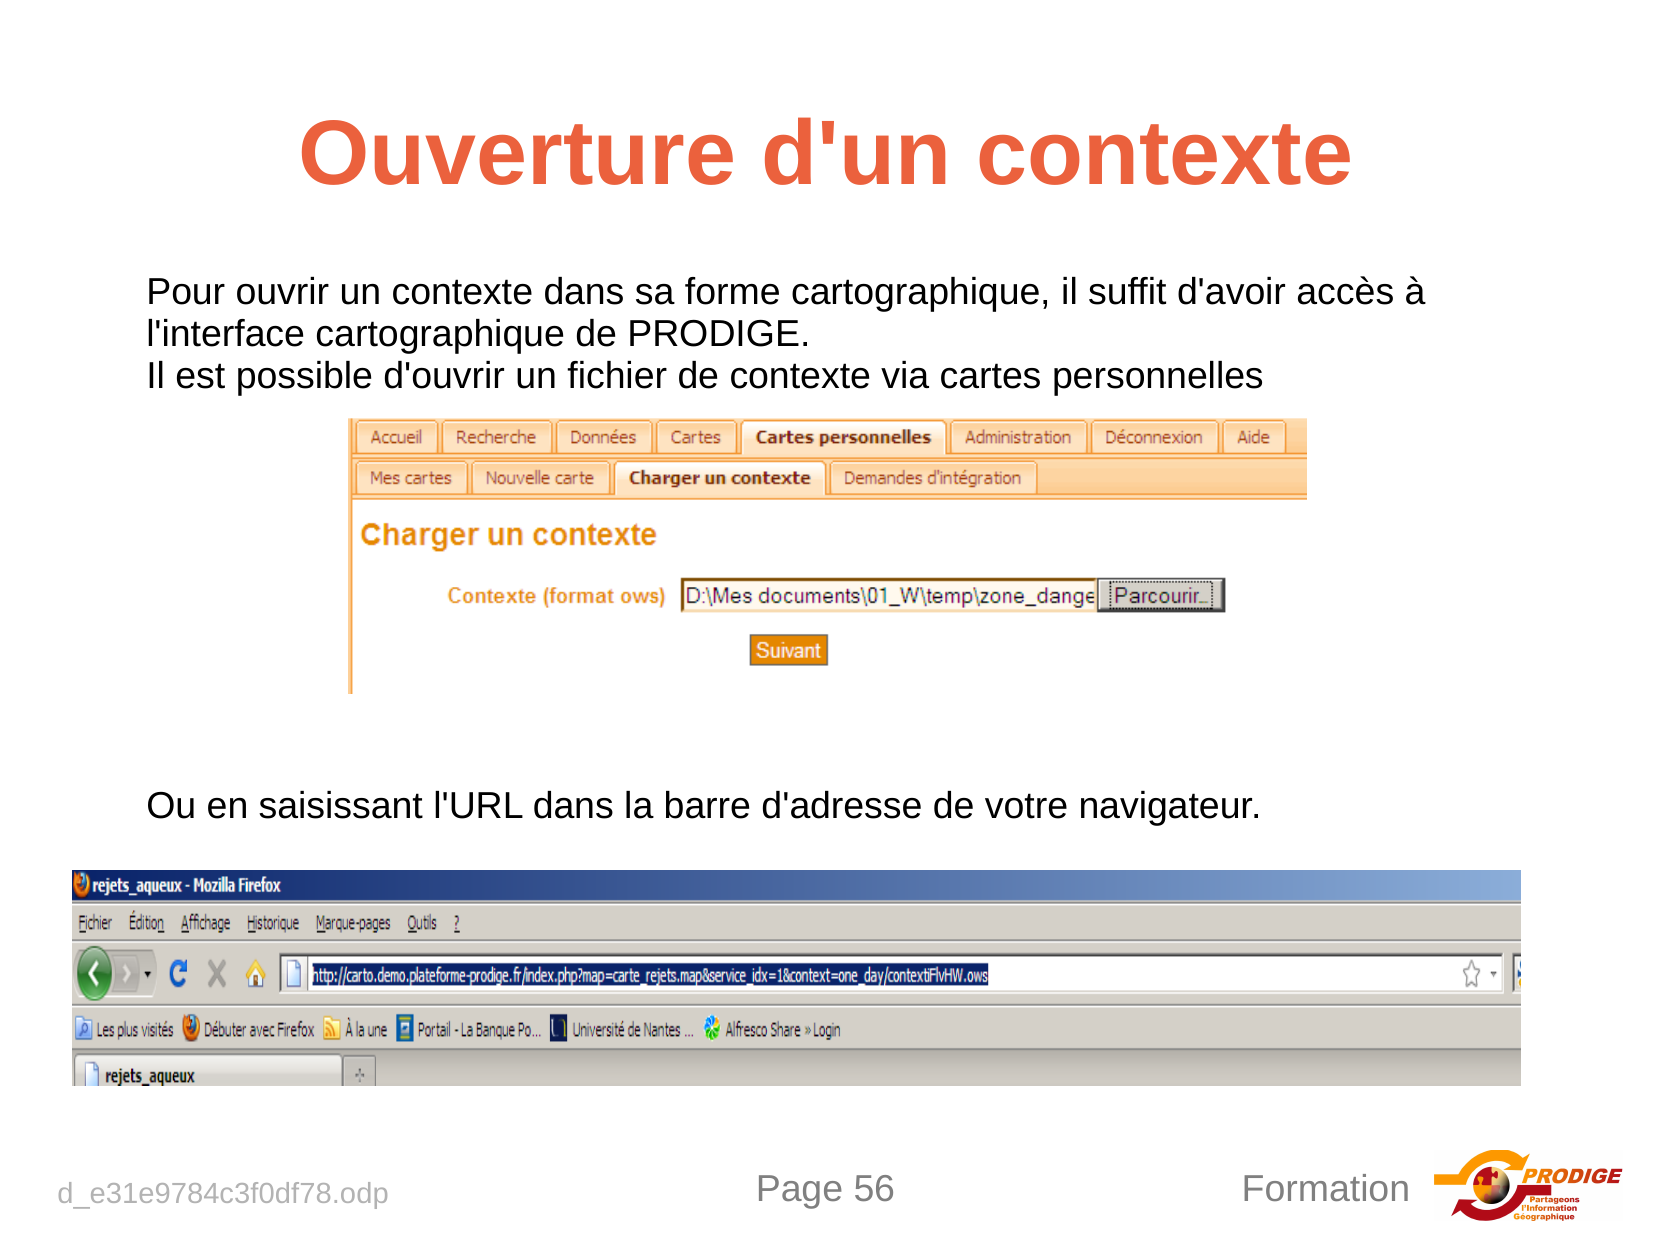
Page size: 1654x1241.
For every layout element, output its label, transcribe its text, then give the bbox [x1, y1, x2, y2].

picture [348, 417, 1307, 694]
picture [72, 870, 1521, 1087]
picture [1434, 1150, 1623, 1221]
text_box Ou en saisissant l'URL dans la barre d'adresse de votre navigateur. [131, 776, 1277, 834]
text_box Pour ouvrir un contexte dans sa forme cartographique, il suffit d'avoir accès à l'interface cartographique de PRODIGE. Il est possible d'ouvrir un fichier de contexte via cartes personnelles [131, 263, 1452, 404]
title Ouverture d'un contexte [82, 56, 1571, 250]
